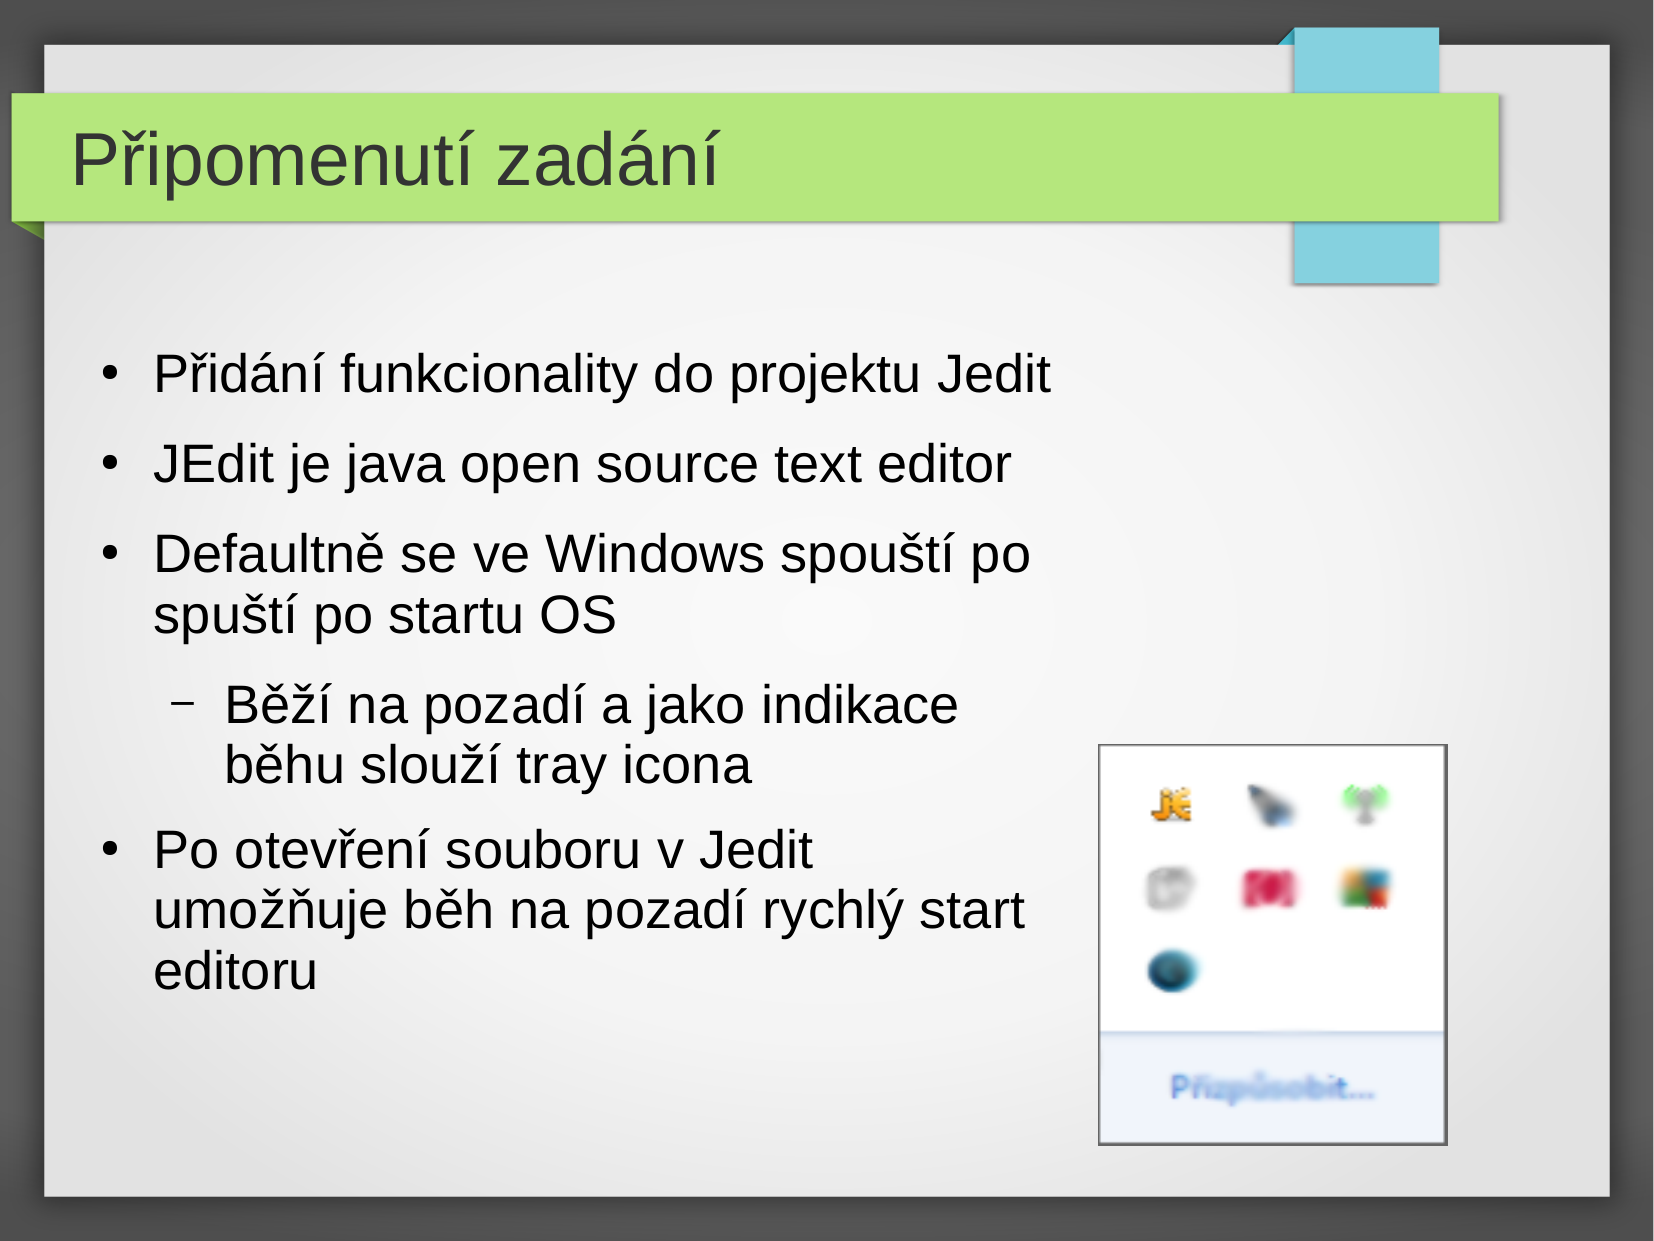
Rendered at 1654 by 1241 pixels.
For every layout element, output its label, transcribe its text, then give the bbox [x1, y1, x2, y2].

picture [0, 0, 1654, 1241]
title Připomenutí zadání [70, 106, 1229, 213]
list Přidání funkcionality do projektu Jedit JEdit je java open source text editor Defaultně se ve Windows spouští po spuští po startu OS Běží na pozadí a jako indikace běhu slouží tray icona Po otevření souboru v Jedit umožňuje běh na pozadí rychlý start editoru [82, 343, 1063, 1063]
